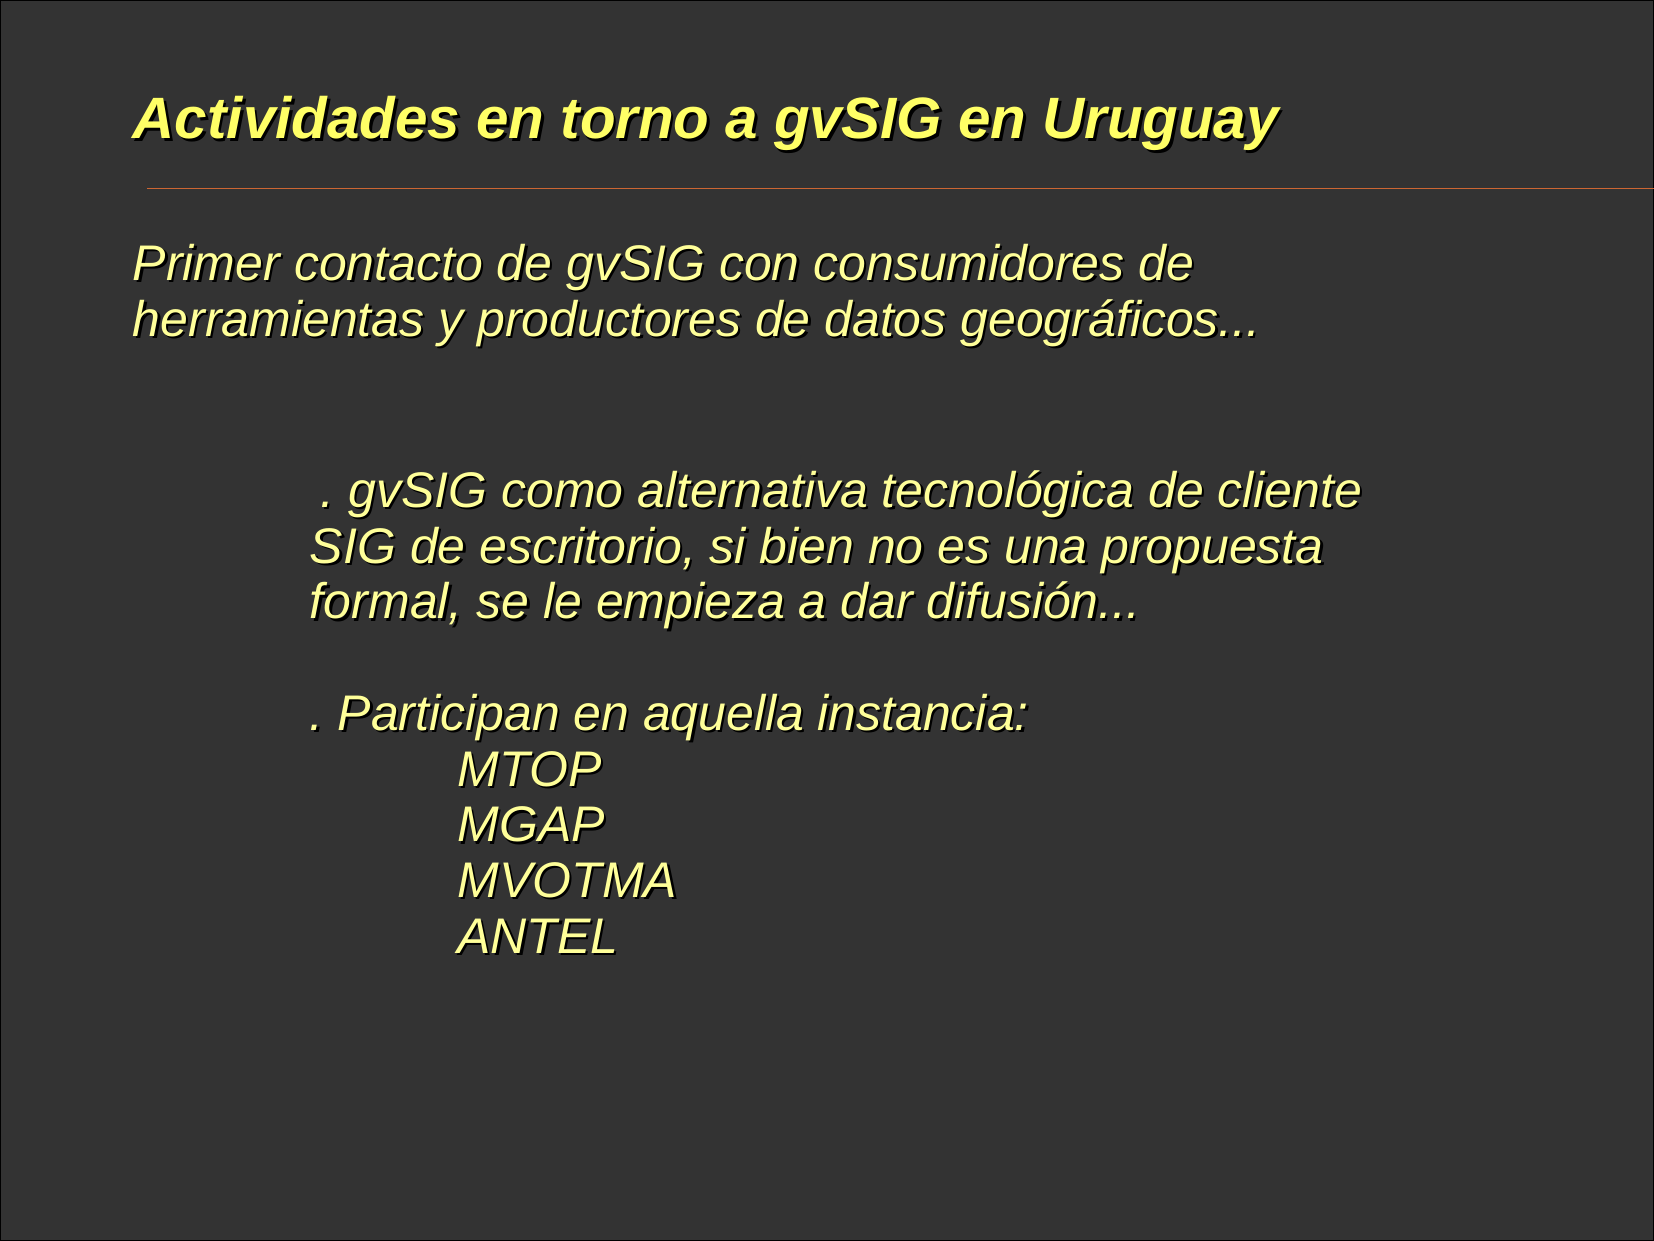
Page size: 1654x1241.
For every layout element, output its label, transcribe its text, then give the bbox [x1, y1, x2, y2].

text_box . gvSIG como alternativa tecnológica de cliente SIG de escritorio, si bien no es una propuesta formal, se le empieza a dar difusión... . Participan en aquella instancia: MTOP MGAP MVOTMA ANTEL [295, 454, 1418, 972]
text_box Actividades en torno a gvSIG en Uruguay [118, 78, 1536, 169]
text_box Primer contacto de gvSIG con consumidores de herramientas y productores de datos geográficos... [118, 228, 1477, 355]
text_box [0, 0, 1654, 1241]
